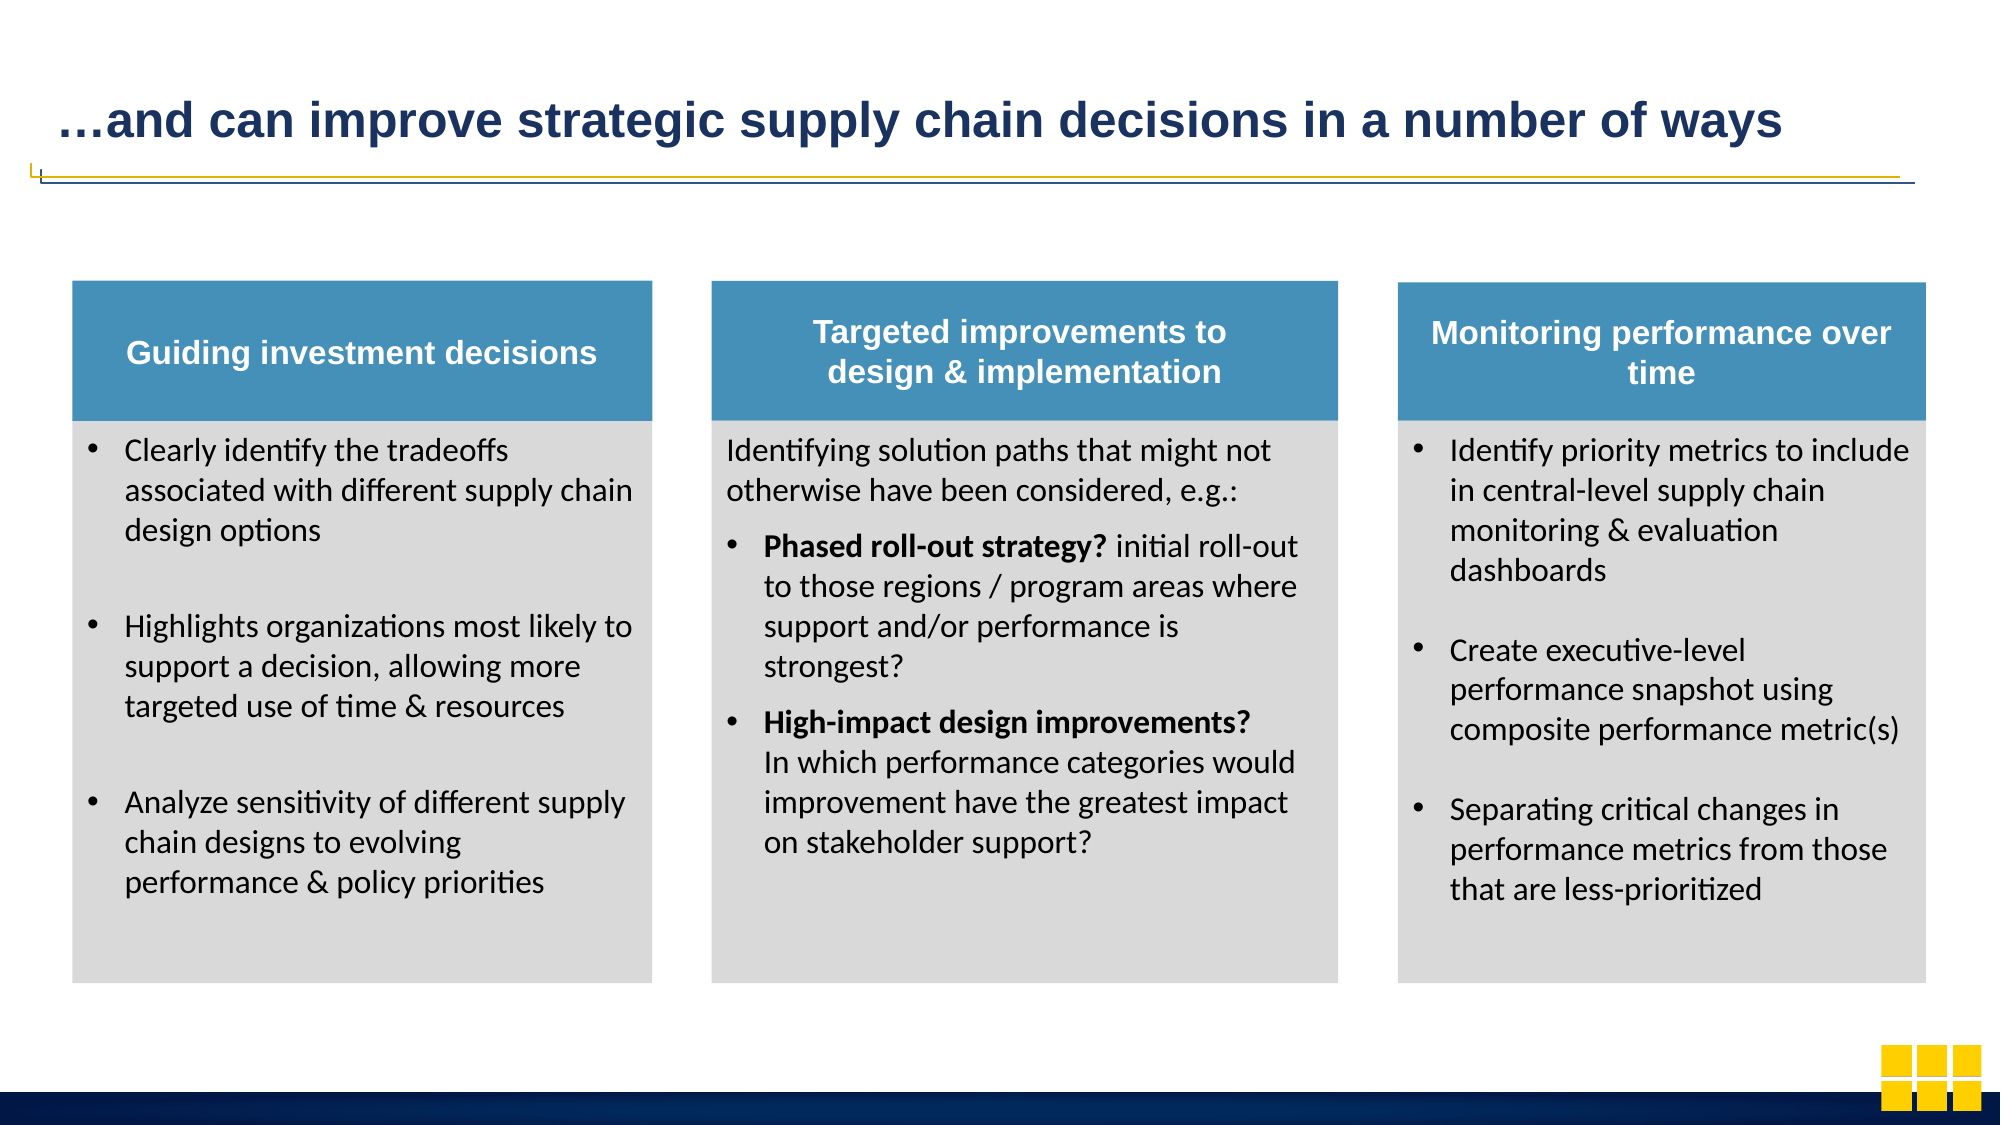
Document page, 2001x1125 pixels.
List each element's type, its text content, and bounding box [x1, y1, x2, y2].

text_box Targeted improvements to design & implementation [711, 280, 1339, 421]
text_box Monitoring performance over time [1397, 282, 1926, 421]
text_box Guiding investment decisions [72, 280, 653, 421]
picture [0, 1092, 2000, 1125]
title …and can improve strategic supply chain decisions in a number of ways [41, 65, 1908, 171]
text_box Clearly identify the tradeoffs associated with different supply chain design options Highlights organizations most likely to support a decision, allowing more targeted use of time & resources Analyze sensitivity of different supply chain designs to evolving performance & policy priorities [72, 421, 653, 984]
text_box Identifying solution paths that might not otherwise have been considered, e.g.: Phased roll-out strategy? initial roll-out to those regions / program areas where support and/or performance is strongest? High-impact design improvements? In which performance categories would improvement have the greatest impact on stakeholder support? [711, 421, 1339, 984]
text_box Identify priority metrics to include in central-level supply chain monitoring & evaluation dashboards Create executive-level performance snapshot using composite performance metric(s) Separating critical changes in performance metrics from those that are less-prioritized [1397, 421, 1926, 984]
